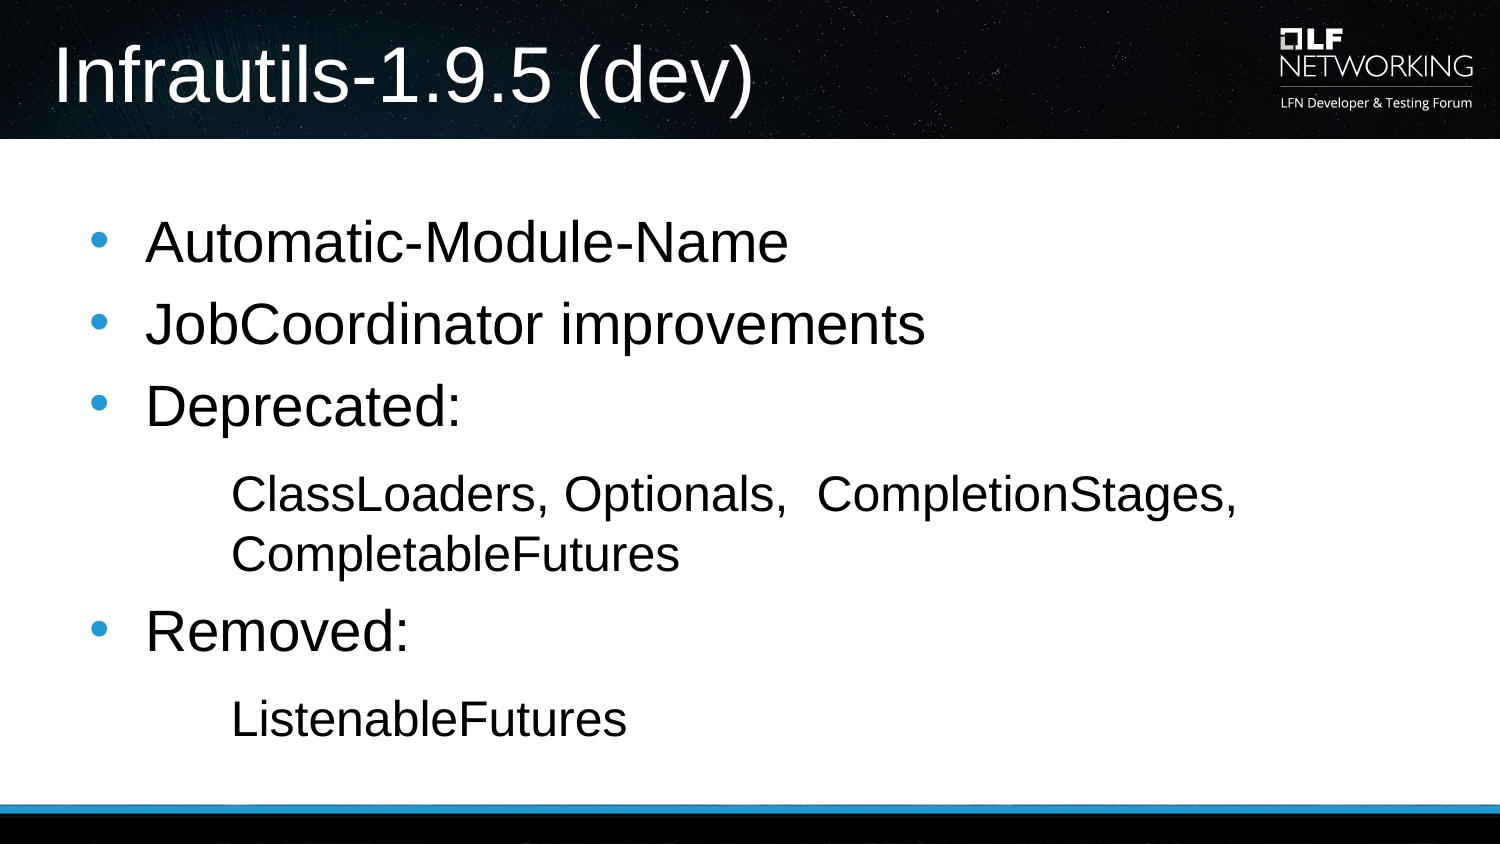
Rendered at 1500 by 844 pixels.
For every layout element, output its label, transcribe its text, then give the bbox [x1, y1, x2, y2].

title Infrautils-1.9.5 (dev) [37, 5, 1414, 137]
picture [0, 0, 1500, 139]
list Automatic-Module-Name JobCoordinator improvements Deprecated: ClassLoaders, Optionals, CompletionStages, CompletableFutures Removed: ListenableFutures [74, 196, 1269, 754]
